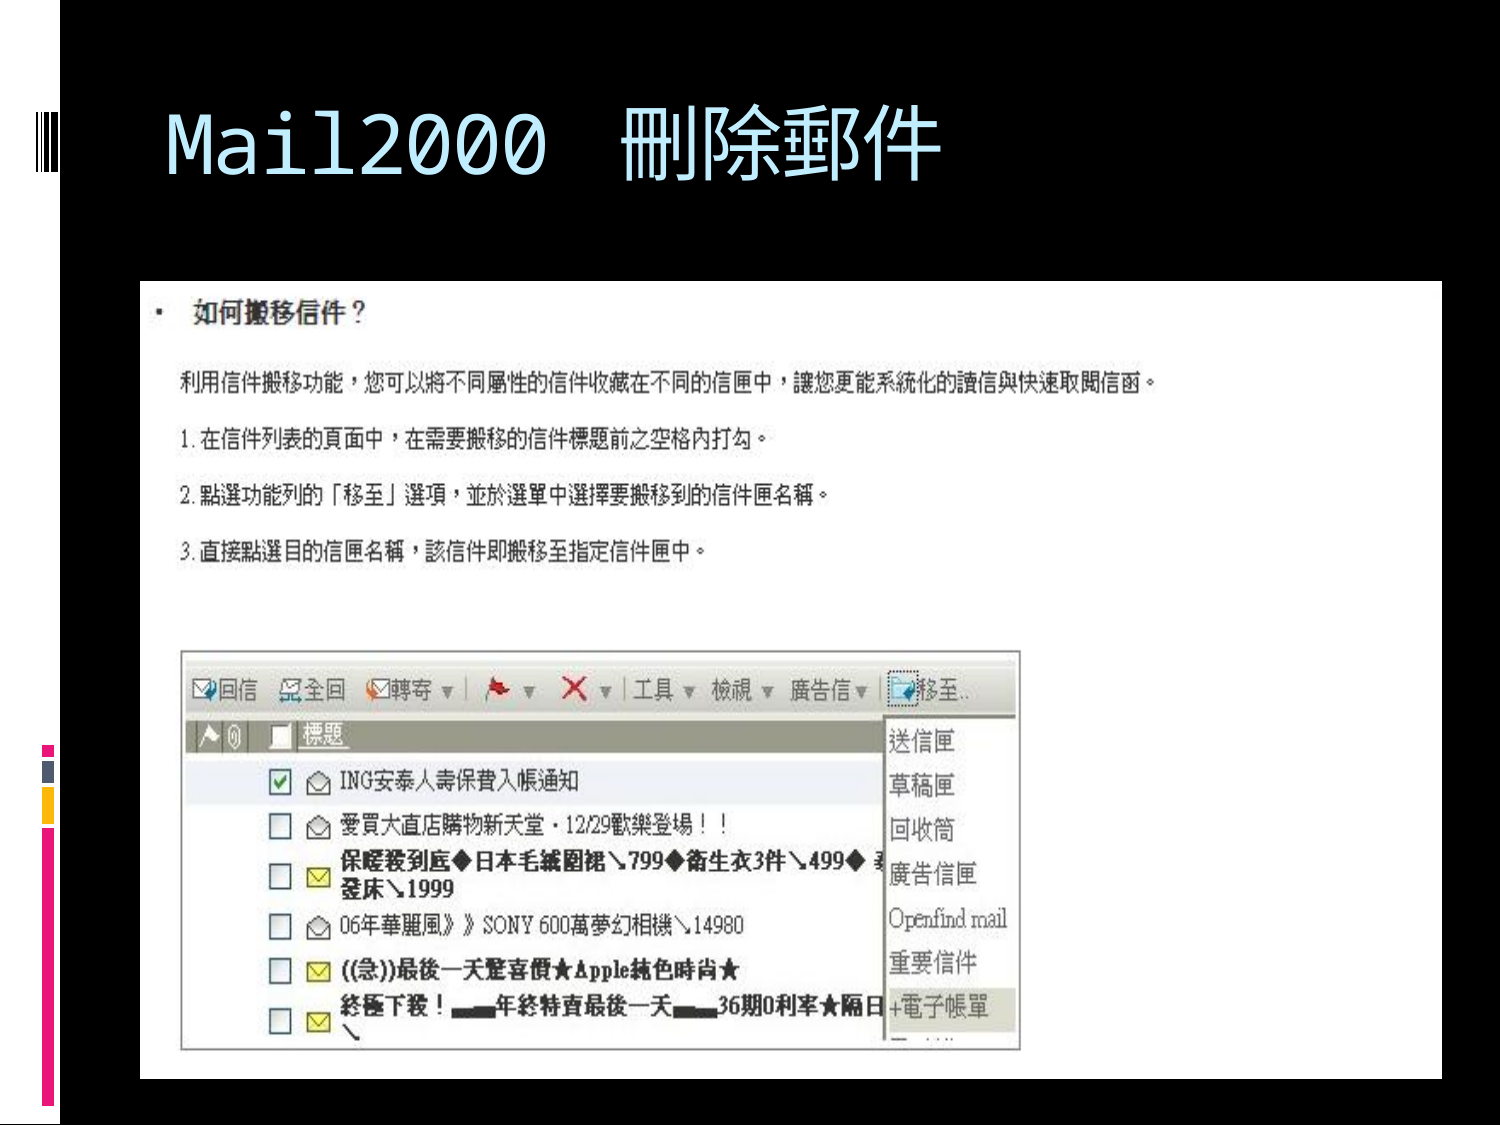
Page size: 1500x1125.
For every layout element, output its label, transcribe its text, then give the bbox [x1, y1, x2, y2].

title Mail2000 刪除郵件 [150, 84, 1426, 235]
picture [140, 281, 1442, 1079]
